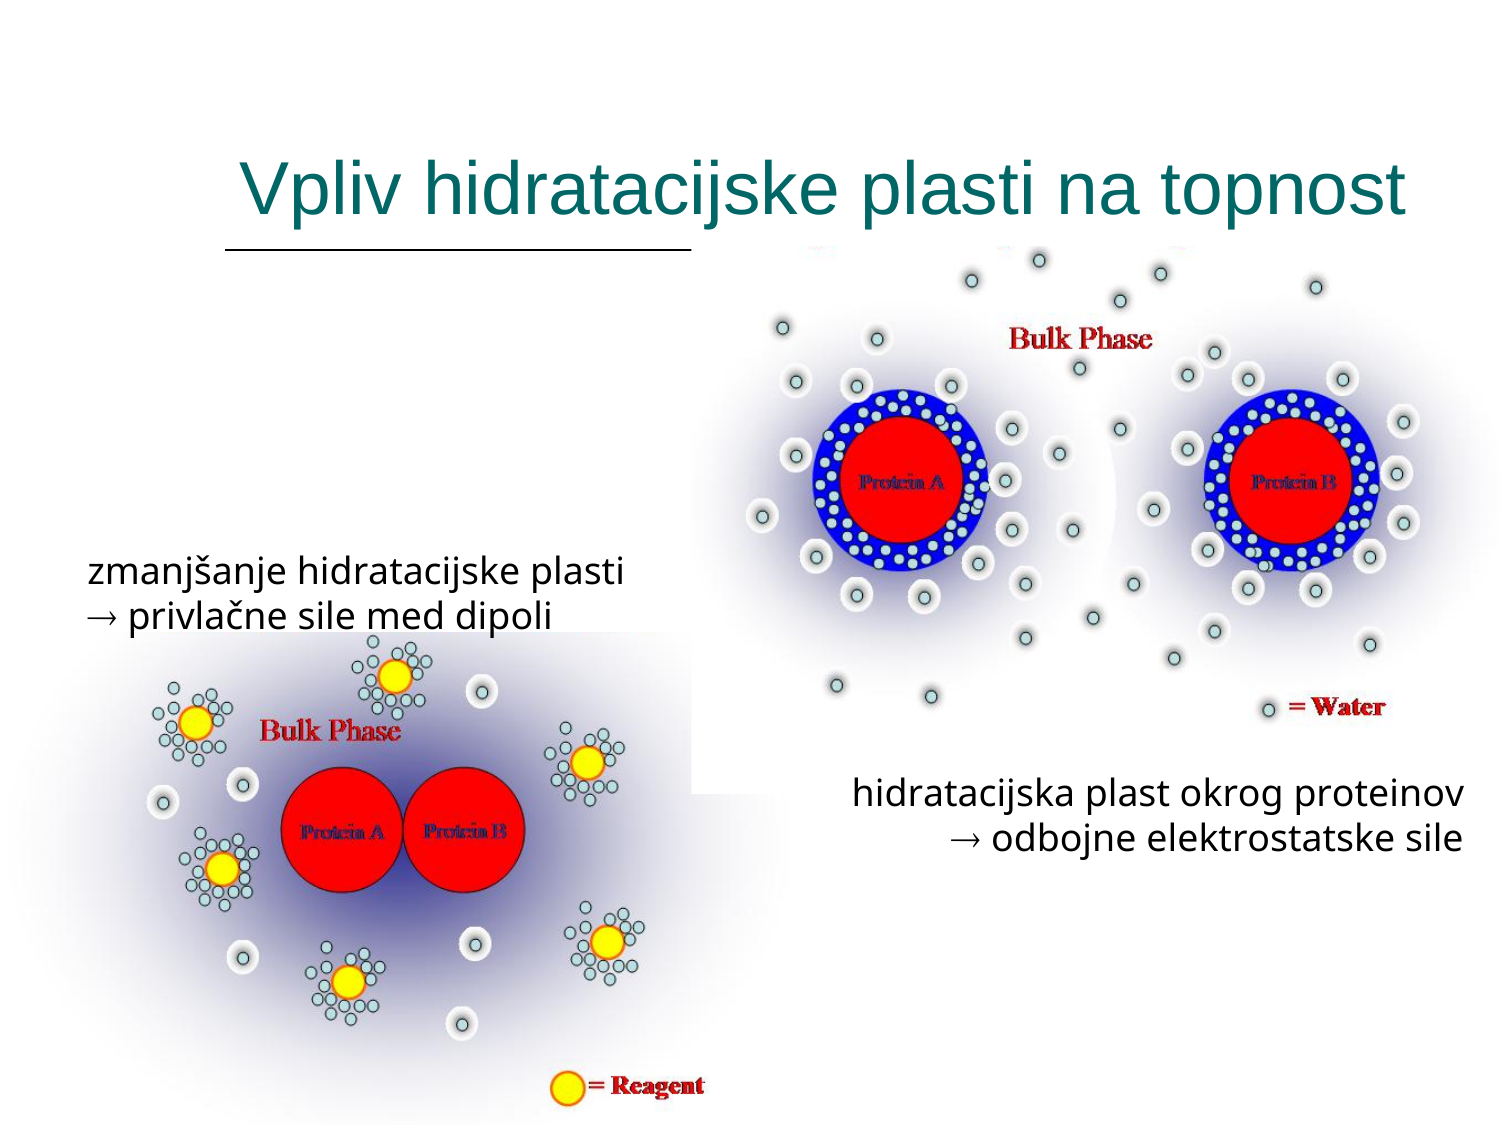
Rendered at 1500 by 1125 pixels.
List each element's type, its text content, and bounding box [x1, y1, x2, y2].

title Vpliv hidratacijske plasti na topnost [224, 49, 1425, 237]
text_box zmanjšanje hidratacijske plasti  privlačne sile med dipoli [72, 538, 641, 645]
text_box [691, 246, 1500, 795]
text_box hidratacijska plast okrog proteinov  odbojne elektrostatske sile [836, 761, 1480, 868]
picture [0, 632, 797, 1125]
